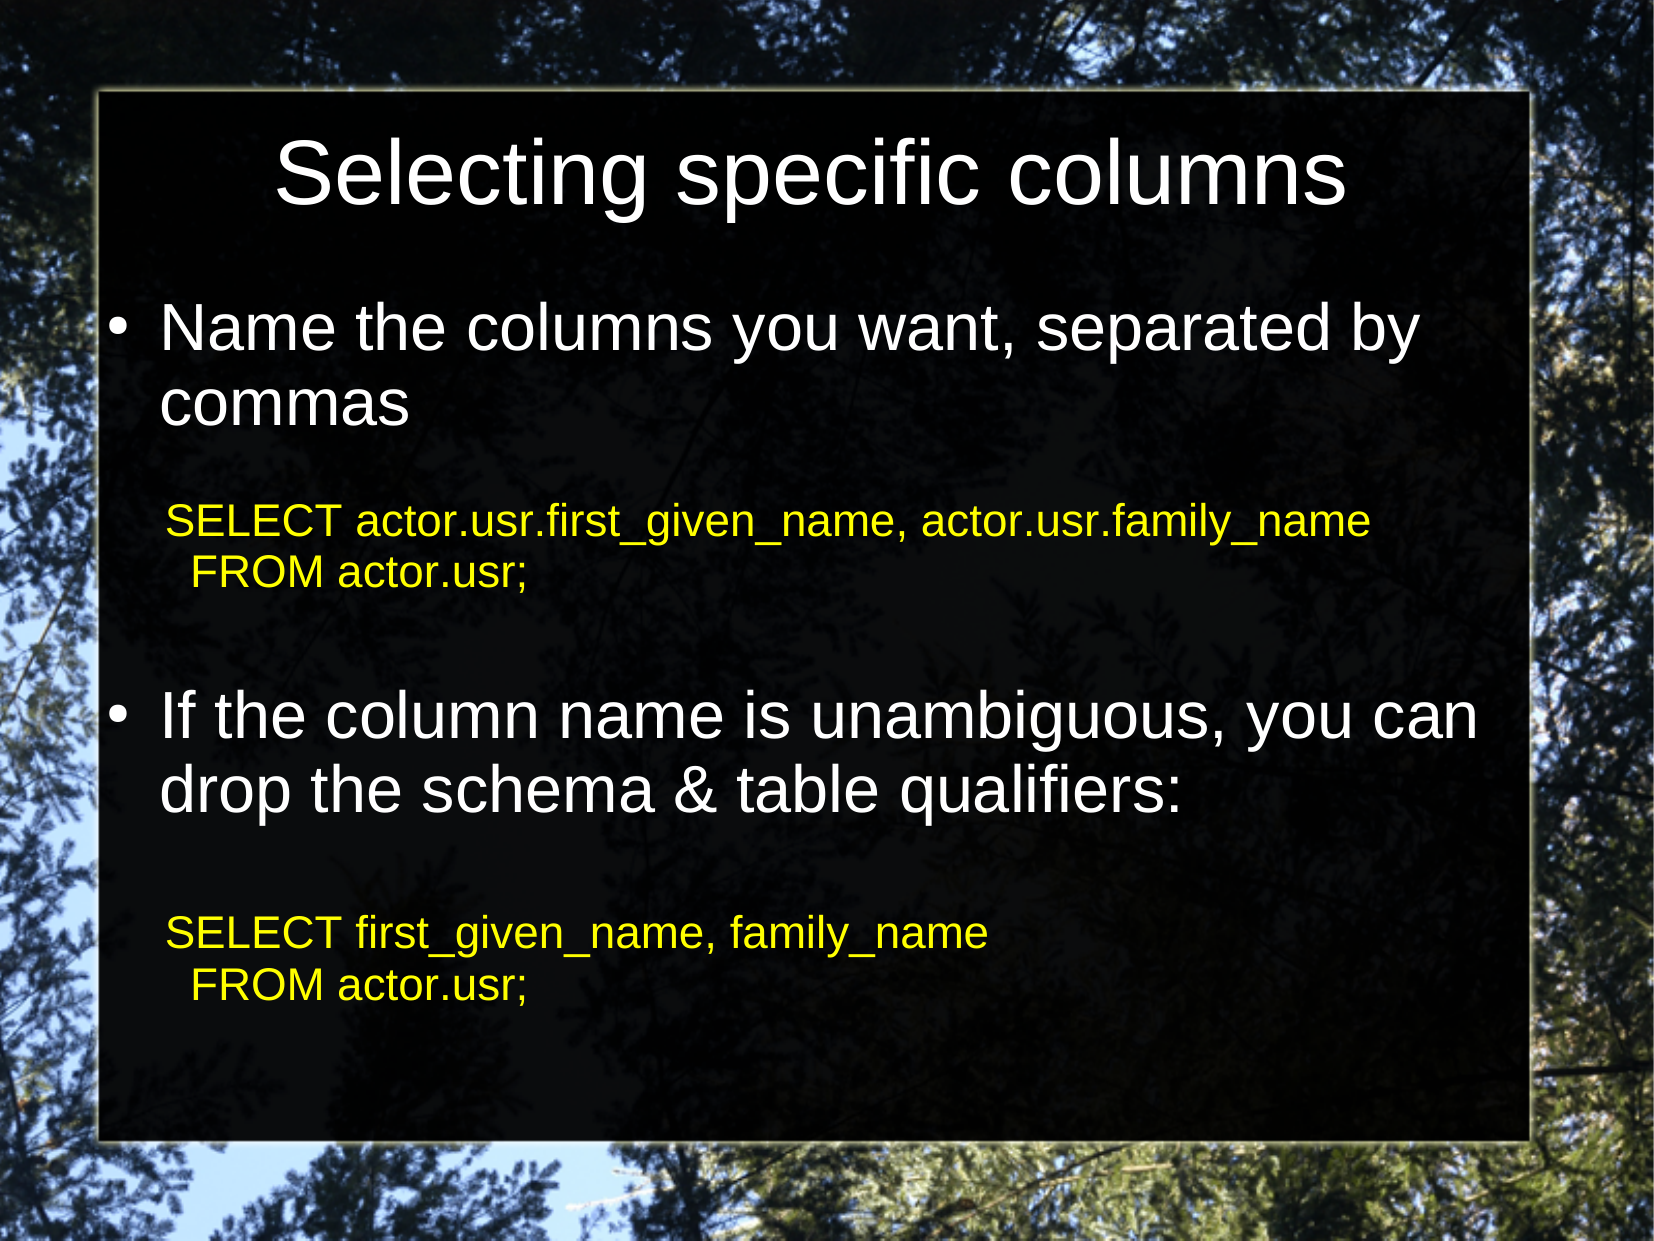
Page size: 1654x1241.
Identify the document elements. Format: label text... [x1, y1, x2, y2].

title Selecting specific columns [88, 95, 1536, 250]
text_box SELECT first_given_name, family_name FROM actor.usr; [150, 900, 1463, 1018]
text_box SELECT actor.usr.first_given_name, actor.usr.family_name FROM actor.usr; [150, 487, 1463, 605]
picture [0, 0, 1654, 1241]
list Name the columns you want, separated by commas If the column name is unambiguous, you can drop the schema & table qualifiers: [88, 290, 1536, 1094]
